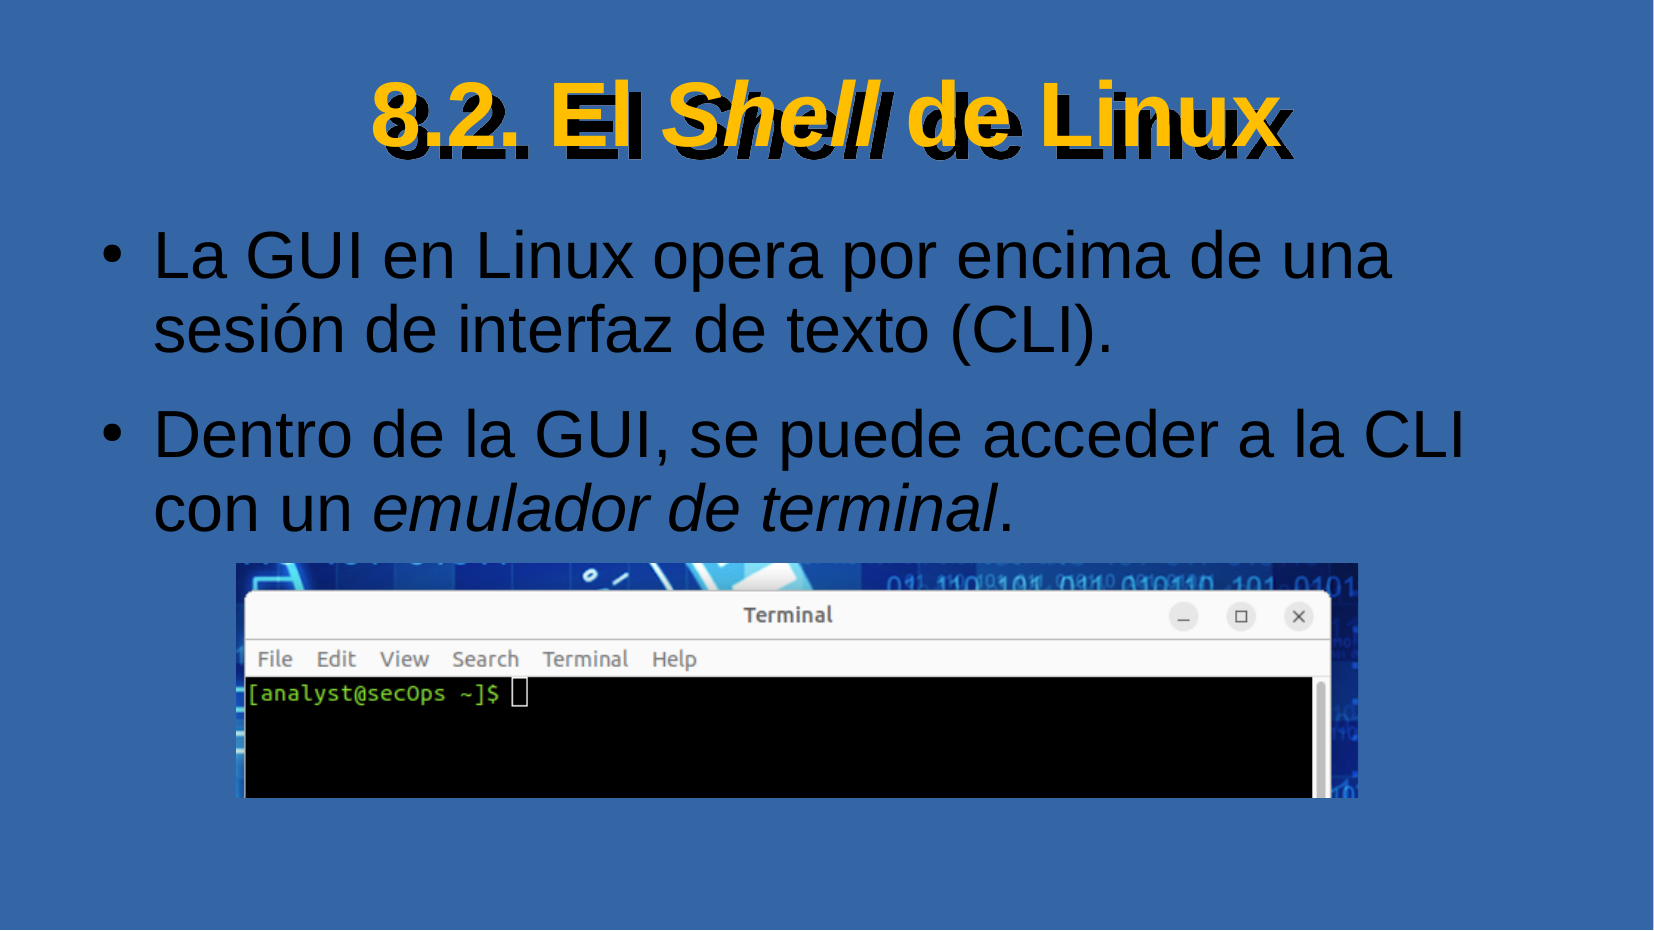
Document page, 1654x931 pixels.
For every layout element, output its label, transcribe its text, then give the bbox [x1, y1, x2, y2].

picture [236, 563, 1359, 798]
list La GUI en Linux opera por encima de una sesión de interfaz de texto (CLI). Dentro de la GUI, se puede acceder a la CLI con un emulador de terminal. [82, 217, 1571, 758]
title 8.2. El Shell de Linux [82, 37, 1571, 193]
